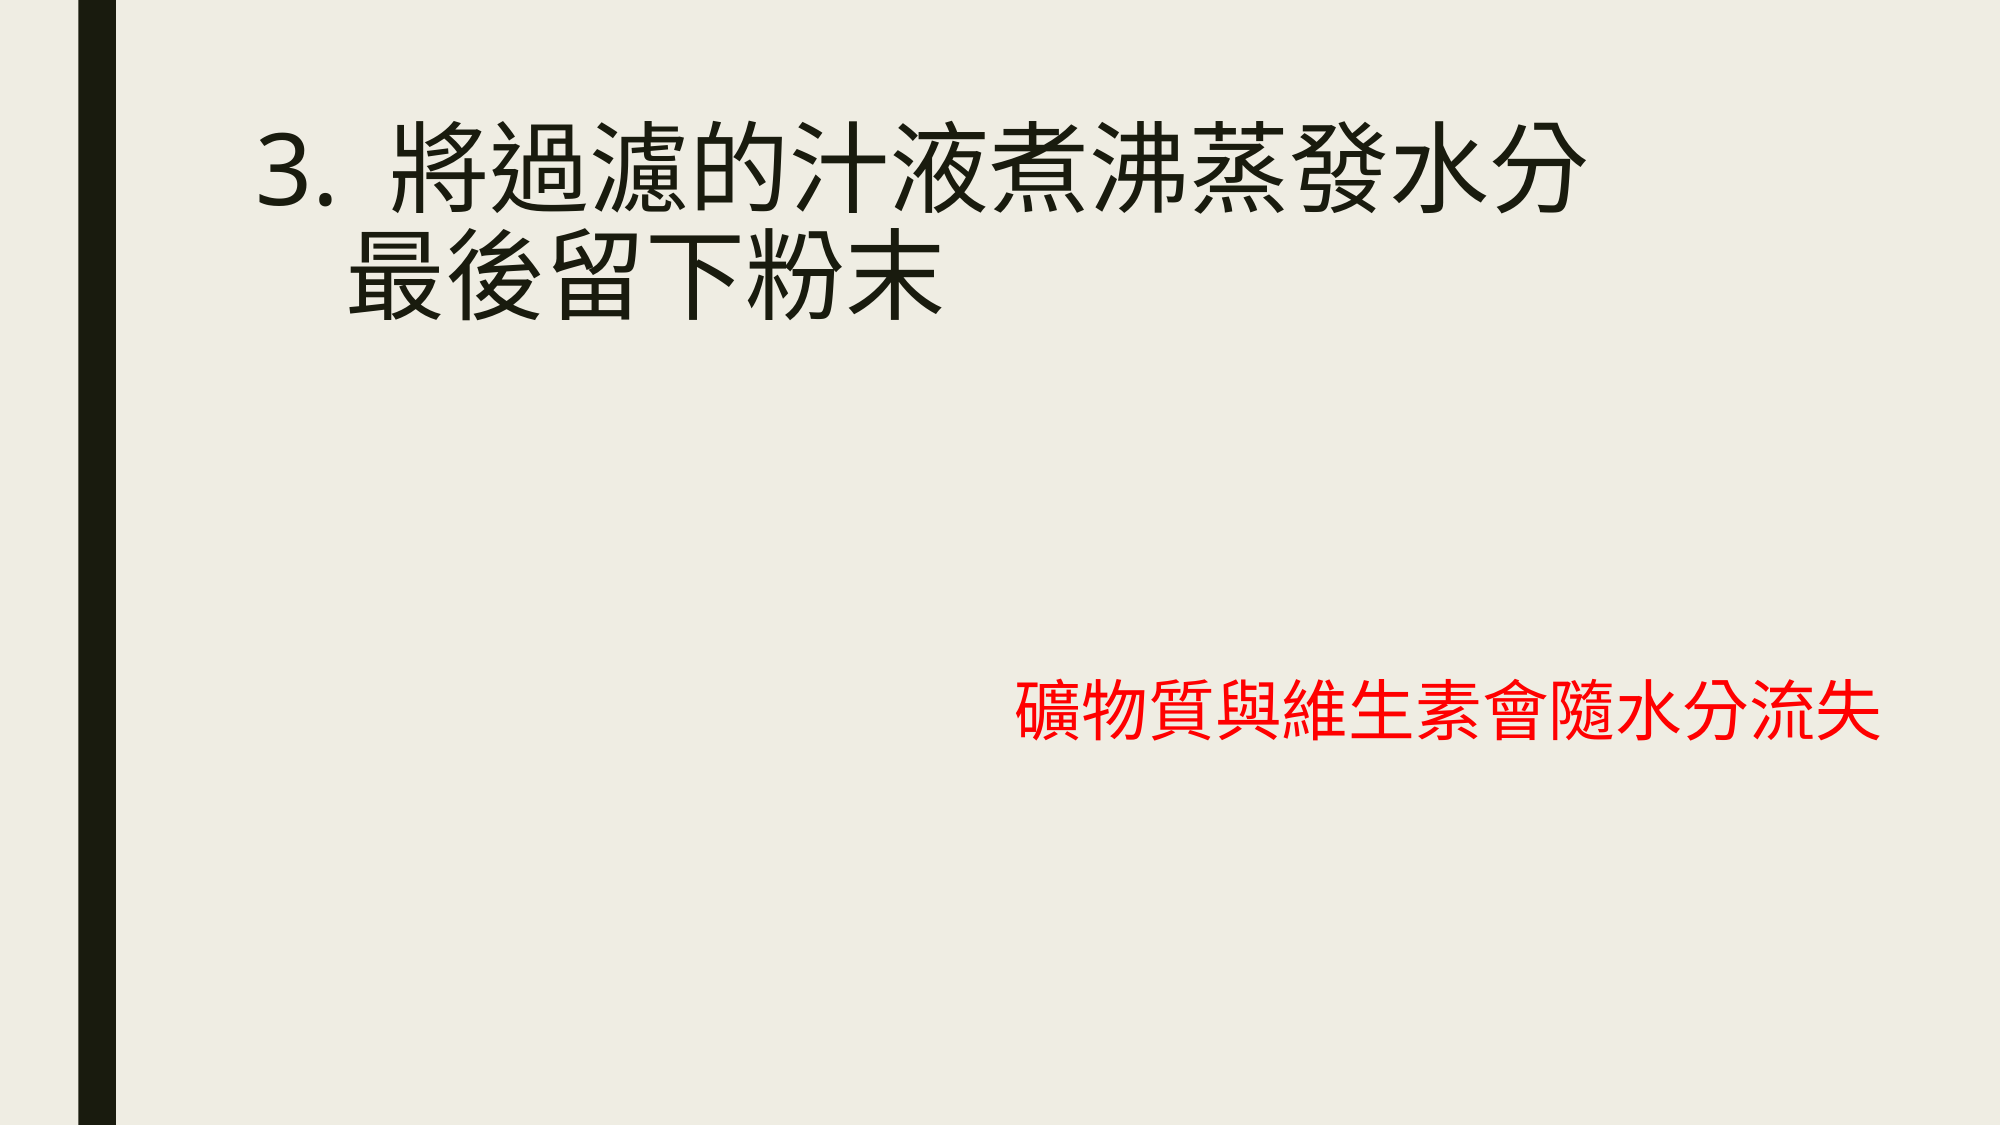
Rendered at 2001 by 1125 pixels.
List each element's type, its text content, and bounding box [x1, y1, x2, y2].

text_box 礦物質與維生素會隨水分流失 [1000, 662, 2000, 757]
title 3. 將過濾的汁液煮沸蒸發水分 最後留下粉末 [240, 112, 1816, 357]
